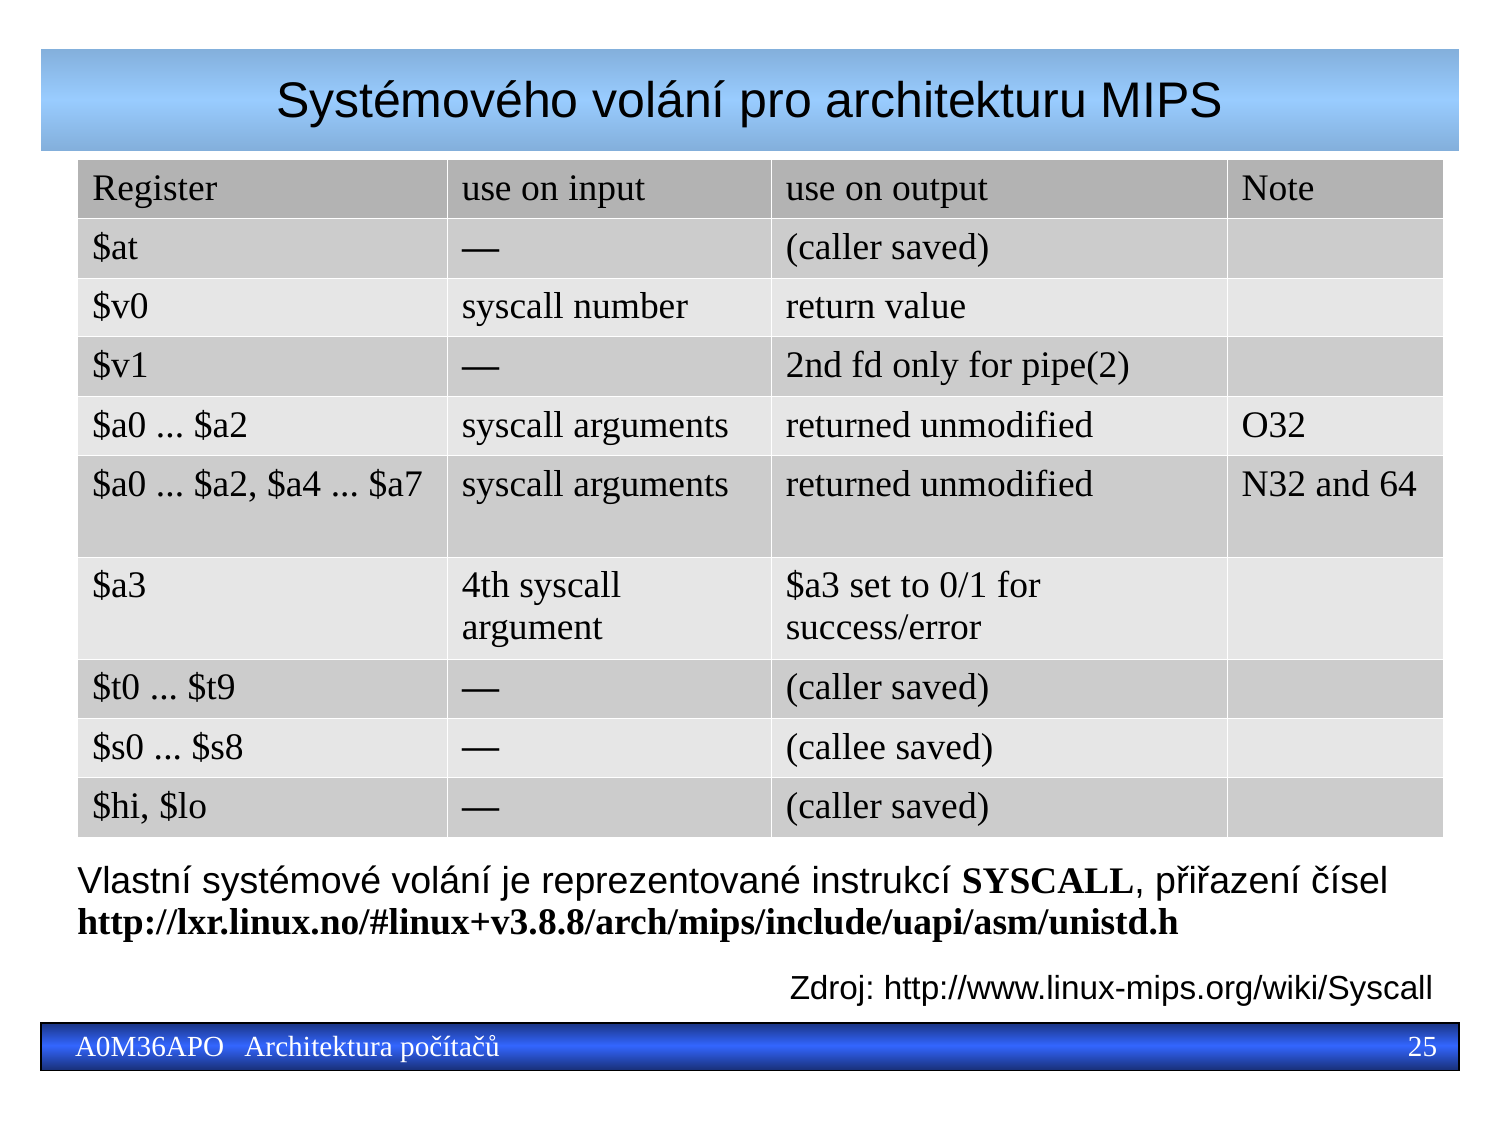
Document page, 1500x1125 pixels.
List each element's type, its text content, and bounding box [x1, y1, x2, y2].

table_cell 4th syscall argument [448, 558, 771, 659]
table_cell (caller saved) [772, 660, 1227, 718]
table_cell $hi, $lo [78, 778, 447, 837]
table_cell [1228, 558, 1443, 659]
table_cell $v1 [78, 337, 447, 396]
table_cell $at [78, 219, 447, 278]
table_cell ― [448, 660, 771, 718]
table_cell ― [448, 219, 771, 278]
title Systémového volání pro architekturu MIPS [41, 49, 1459, 151]
table_header use on input [448, 160, 771, 218]
table_cell $t0 ... $t9 [78, 660, 447, 718]
table_cell syscall arguments [448, 456, 771, 557]
table_cell return value [772, 279, 1227, 336]
table_cell ― [448, 719, 771, 777]
table_cell N32 and 64 [1228, 456, 1443, 557]
table_cell $s0 ... $s8 [78, 719, 447, 777]
table_cell $a3 [78, 558, 447, 659]
table_cell [1228, 337, 1443, 396]
table_cell $a0 ... $a2, $a4 ... $a7 [78, 456, 447, 557]
text_box Vlastní systémové volání je reprezentované instrukcí SYSCALL, přiřazení čísel http://lxr.linux.no/#linux+v3.8.8/arch/mips/include/uapi/asm/unistd.h [62, 851, 1438, 950]
table_cell ― [448, 337, 771, 396]
table_header use on output [772, 160, 1227, 218]
table_cell [1228, 719, 1443, 777]
text_box Zdroj: http://www.linux-mips.org/wiki/Syscall [774, 962, 1463, 1015]
table_cell (caller saved) [772, 778, 1227, 837]
table_header Note [1228, 160, 1443, 218]
table_cell ― [448, 778, 771, 837]
table_cell (callee saved) [772, 719, 1227, 777]
table_cell returned unmodified [772, 456, 1227, 557]
table_cell syscall arguments [448, 397, 771, 455]
table_cell [1228, 219, 1443, 278]
table_cell O32 [1228, 397, 1443, 455]
table_header Register [78, 160, 447, 218]
table_cell (caller saved) [772, 219, 1227, 278]
table_cell $a3 set to 0/1 for success/error [772, 558, 1227, 659]
table_cell [1228, 778, 1443, 837]
table_cell 2nd fd only for pipe(2) [772, 337, 1227, 396]
table_cell $a0 ... $a2 [78, 397, 447, 455]
table_cell $v0 [78, 279, 447, 336]
table_cell [1228, 660, 1443, 718]
table_cell [1228, 279, 1443, 336]
table_cell returned unmodified [772, 397, 1227, 455]
table_cell syscall number [448, 279, 771, 336]
